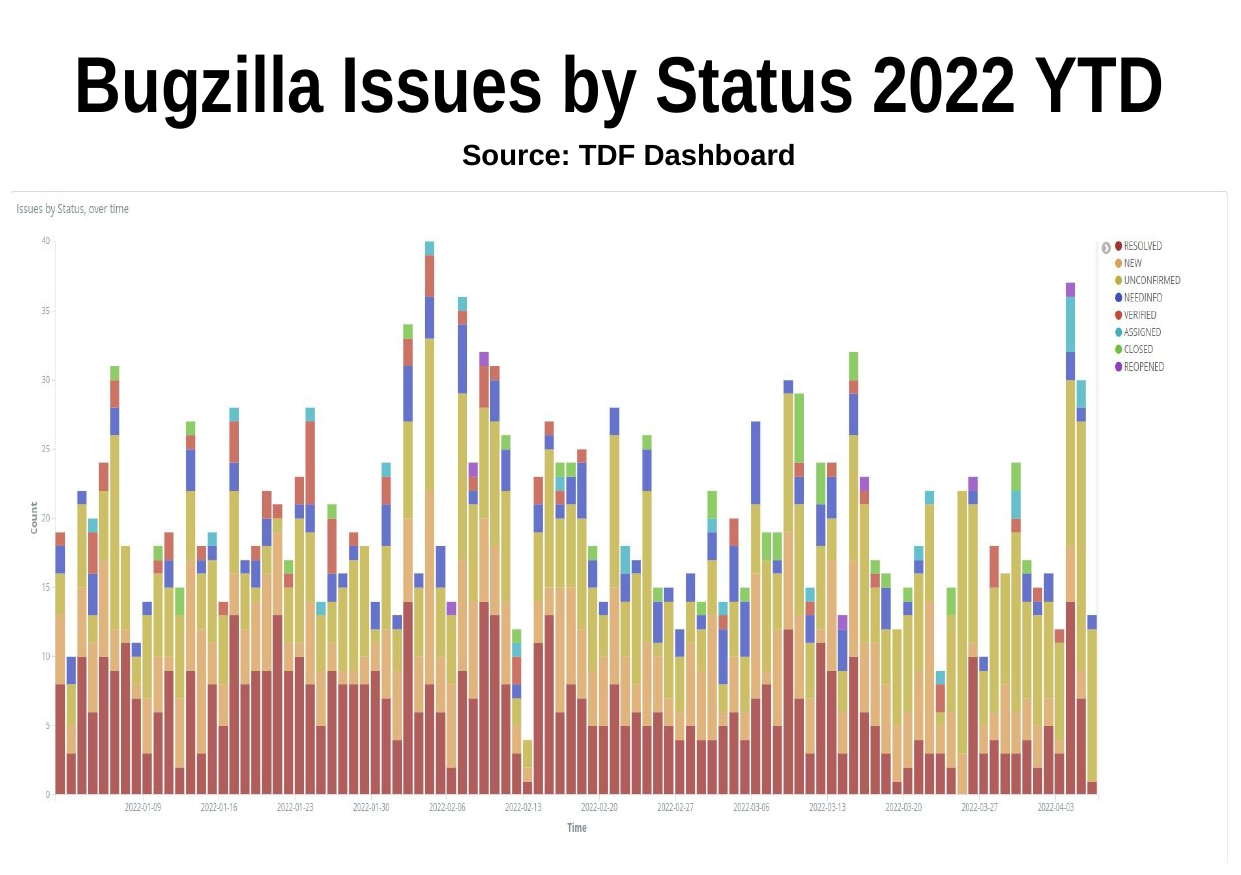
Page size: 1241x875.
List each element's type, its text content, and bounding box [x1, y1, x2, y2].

text_box Source: TDF Dashboard [447, 131, 812, 185]
title Bugzilla Issues by Status 2022 YTD [11, 12, 1229, 155]
picture [11, 191, 1229, 863]
